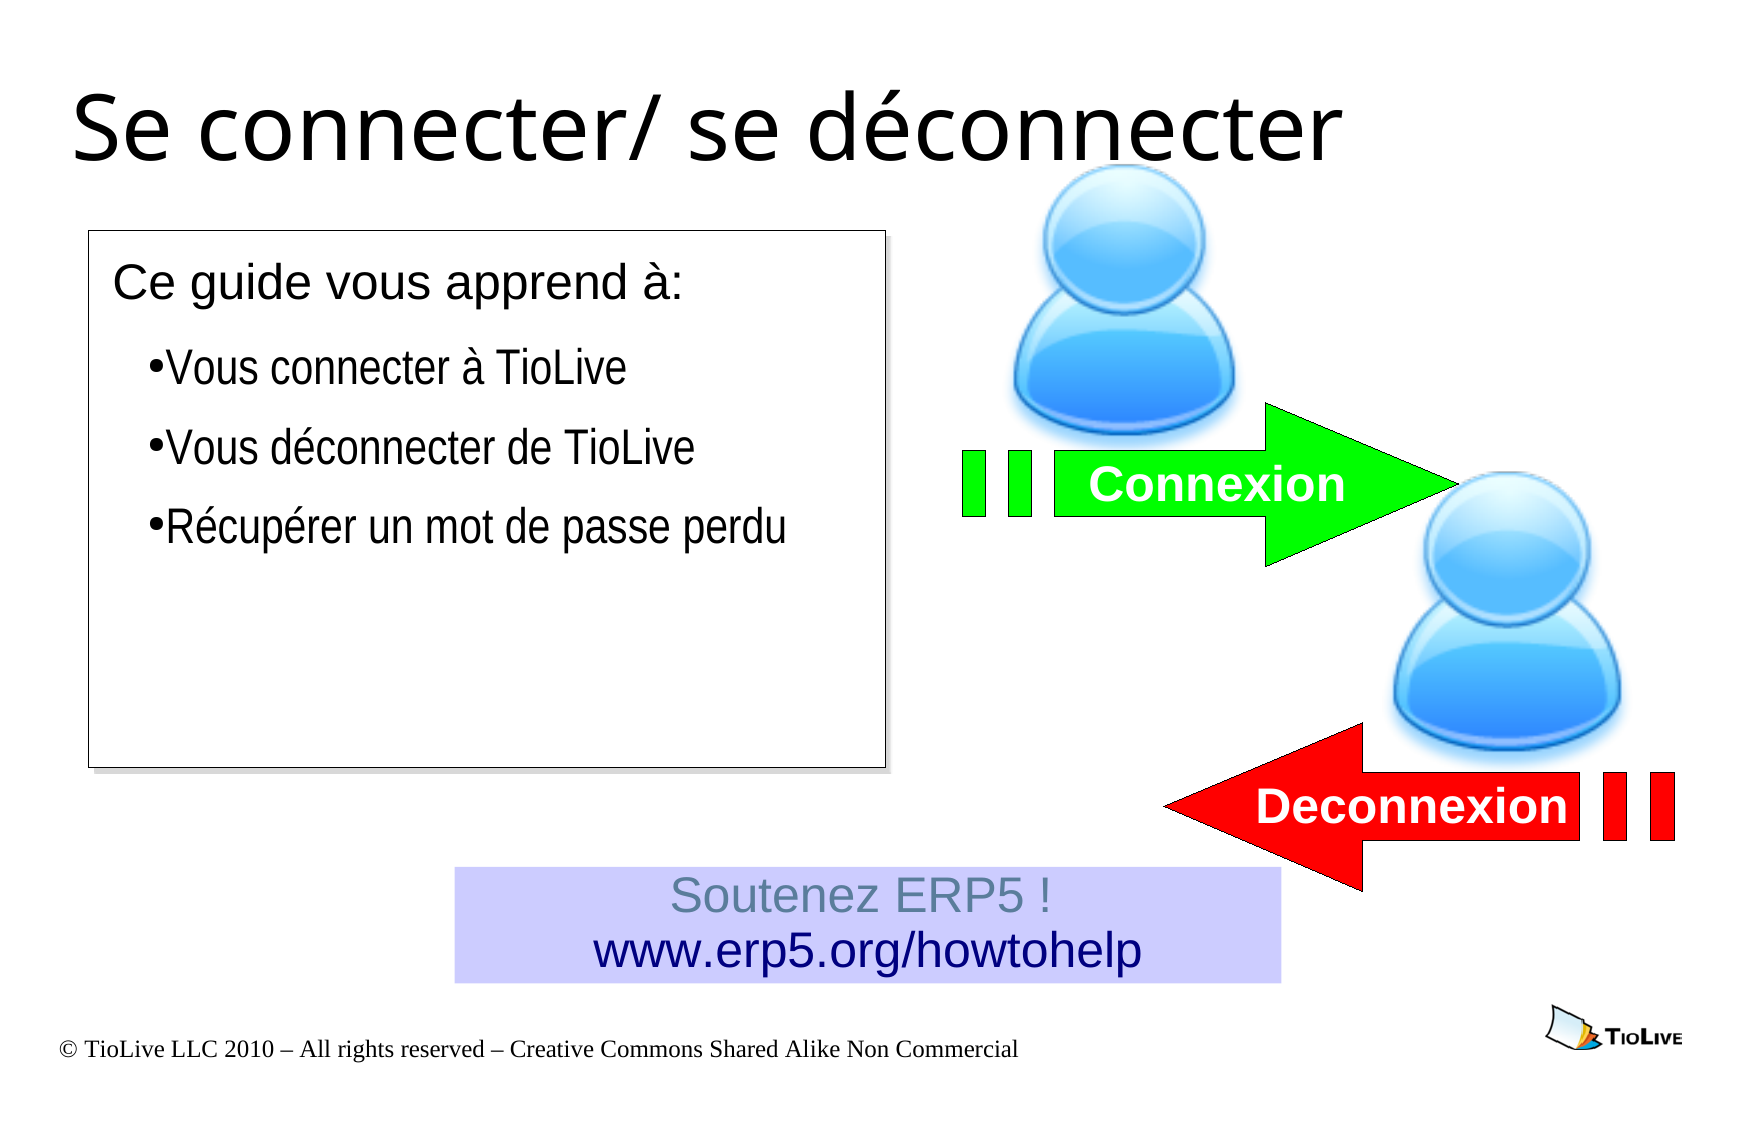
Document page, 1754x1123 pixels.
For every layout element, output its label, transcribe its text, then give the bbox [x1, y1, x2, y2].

text_box Deconnexion [1163, 722, 1580, 892]
picture [956, 153, 1297, 471]
text_box Connexion [1008, 450, 1032, 517]
text_box Soutenez ERP5 ! www.erp5.org/howtohelp [454, 866, 1282, 984]
text_box Deconnexion [1603, 772, 1627, 841]
list Vous connecter à TioLive Vous déconnecter de TioLive Récupérer un mot de passe perdu [147, 338, 861, 709]
text_box Connexion [962, 450, 986, 517]
text_box Deconnexion [1650, 772, 1675, 841]
text_box Ce guide vous apprend à: [112, 253, 762, 313]
picture [1334, 460, 1685, 788]
text_box Connexion [1054, 402, 1402, 567]
text_box [88, 230, 886, 768]
title Se connecter/ se déconnecter [71, 63, 1707, 187]
picture [1545, 1004, 1682, 1050]
